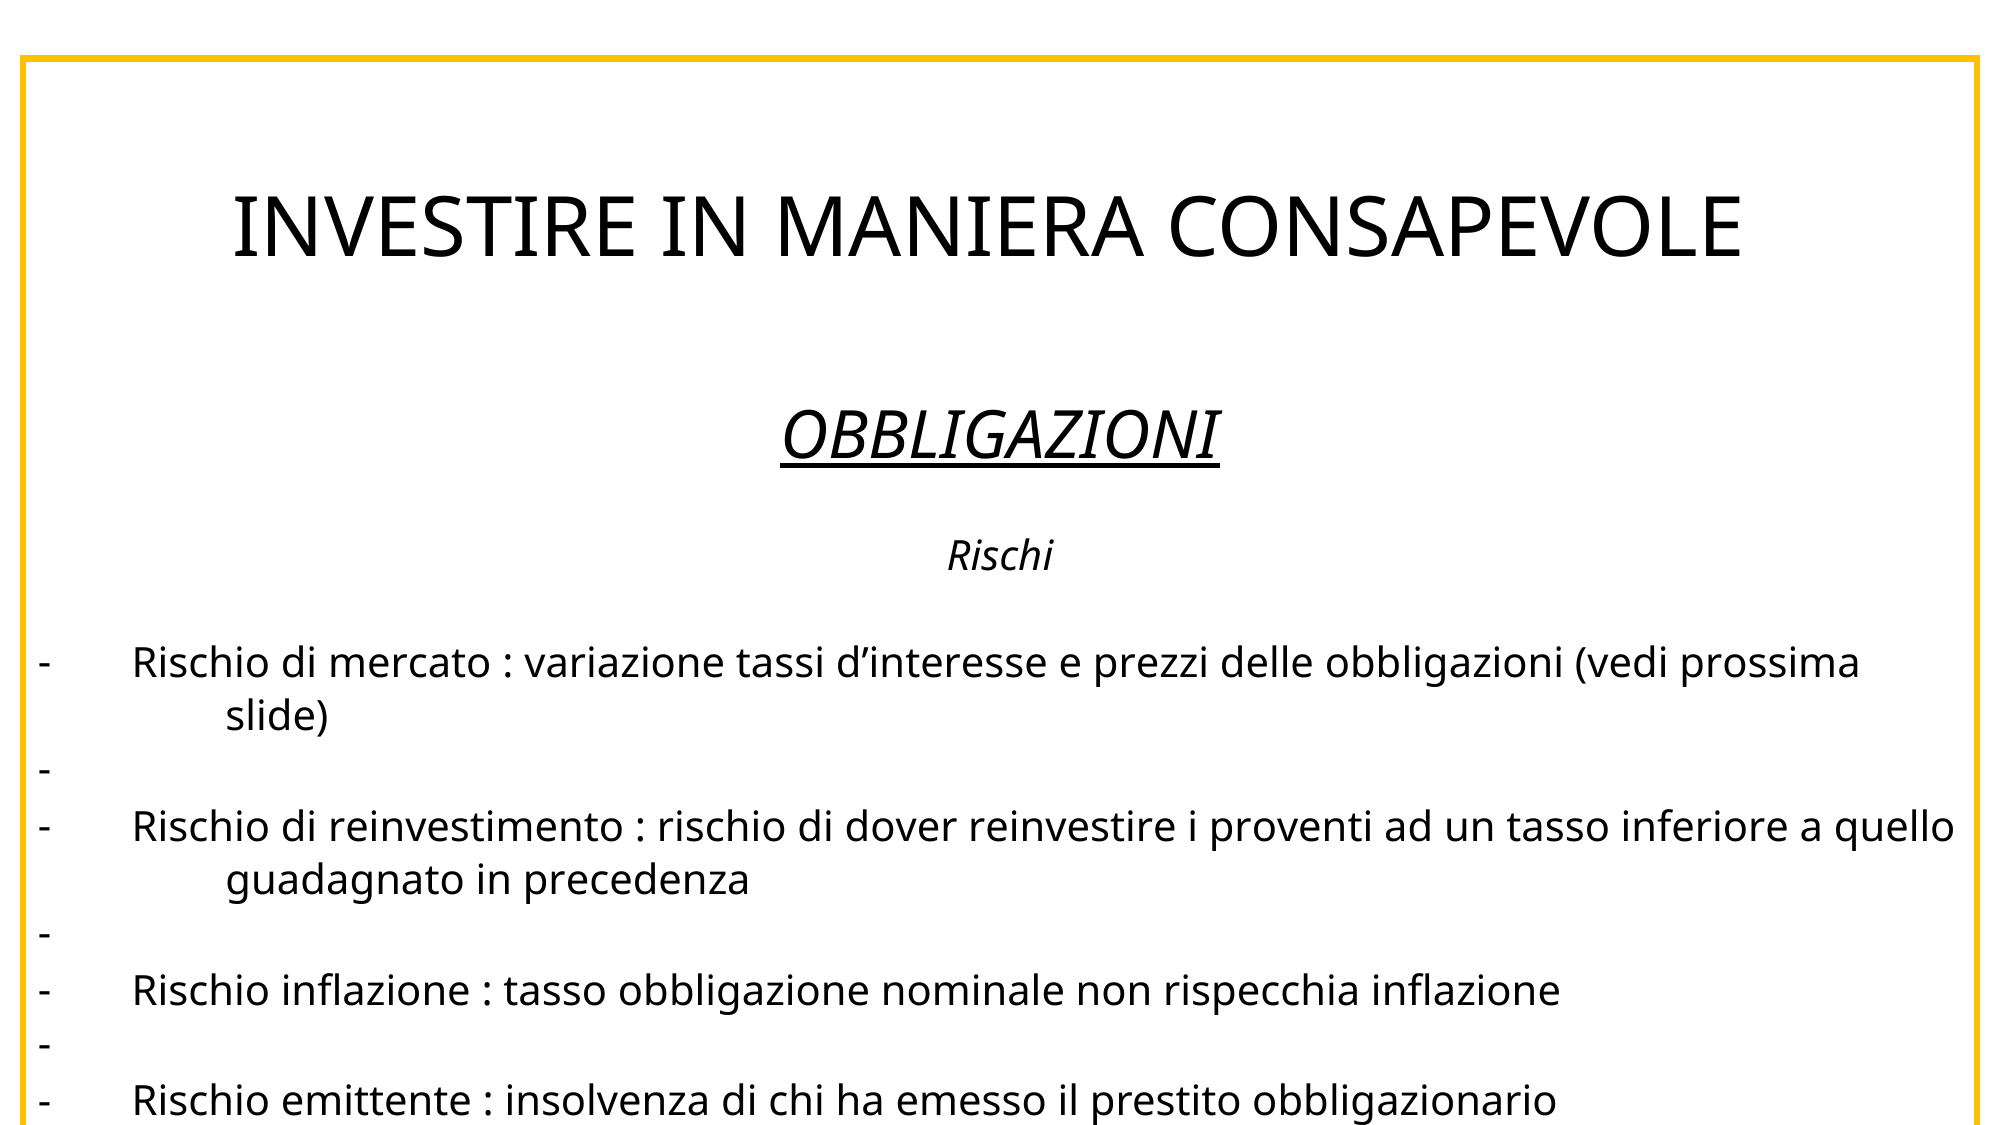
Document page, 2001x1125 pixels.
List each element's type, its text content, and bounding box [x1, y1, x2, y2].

text_box INVESTIRE IN MANIERA CONSAPEVOLE OBBLIGAZIONI Rischi Rischio di mercato : variazione tassi d’interesse e prezzi delle obbligazioni (vedi prossima slide) Rischio di reinvestimento : rischio di dover reinvestire i proventi ad un tasso inferiore a quello guadagnato in precedenza Rischio inflazione : tasso obbligazione nominale non rispecchia inflazione Rischio emittente : insolvenza di chi ha emesso il prestito obbligazionario [22, 58, 1978, 1102]
